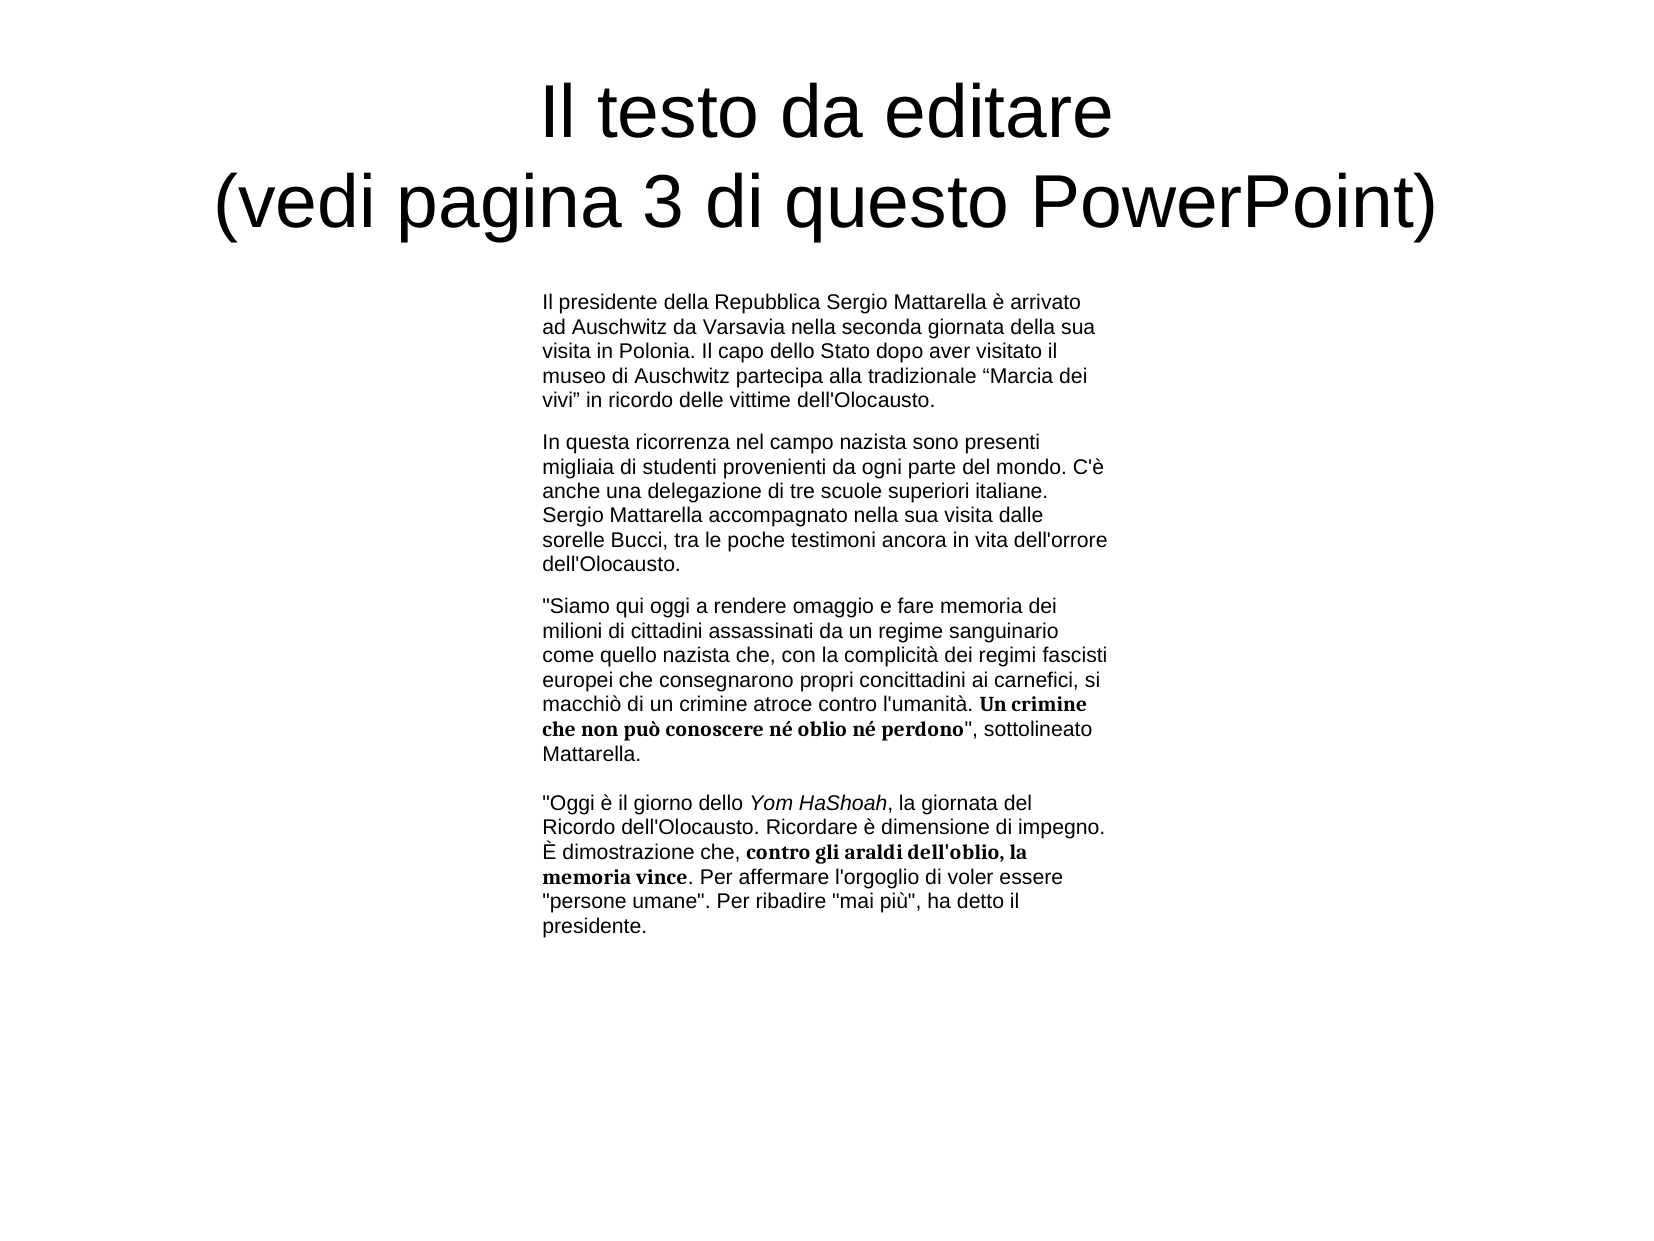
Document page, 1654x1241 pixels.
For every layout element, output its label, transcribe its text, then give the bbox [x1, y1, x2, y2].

title Il testo da editare (vedi pagina 3 di questo PowerPoint) [82, 49, 1571, 257]
chart [542, 290, 1111, 1109]
